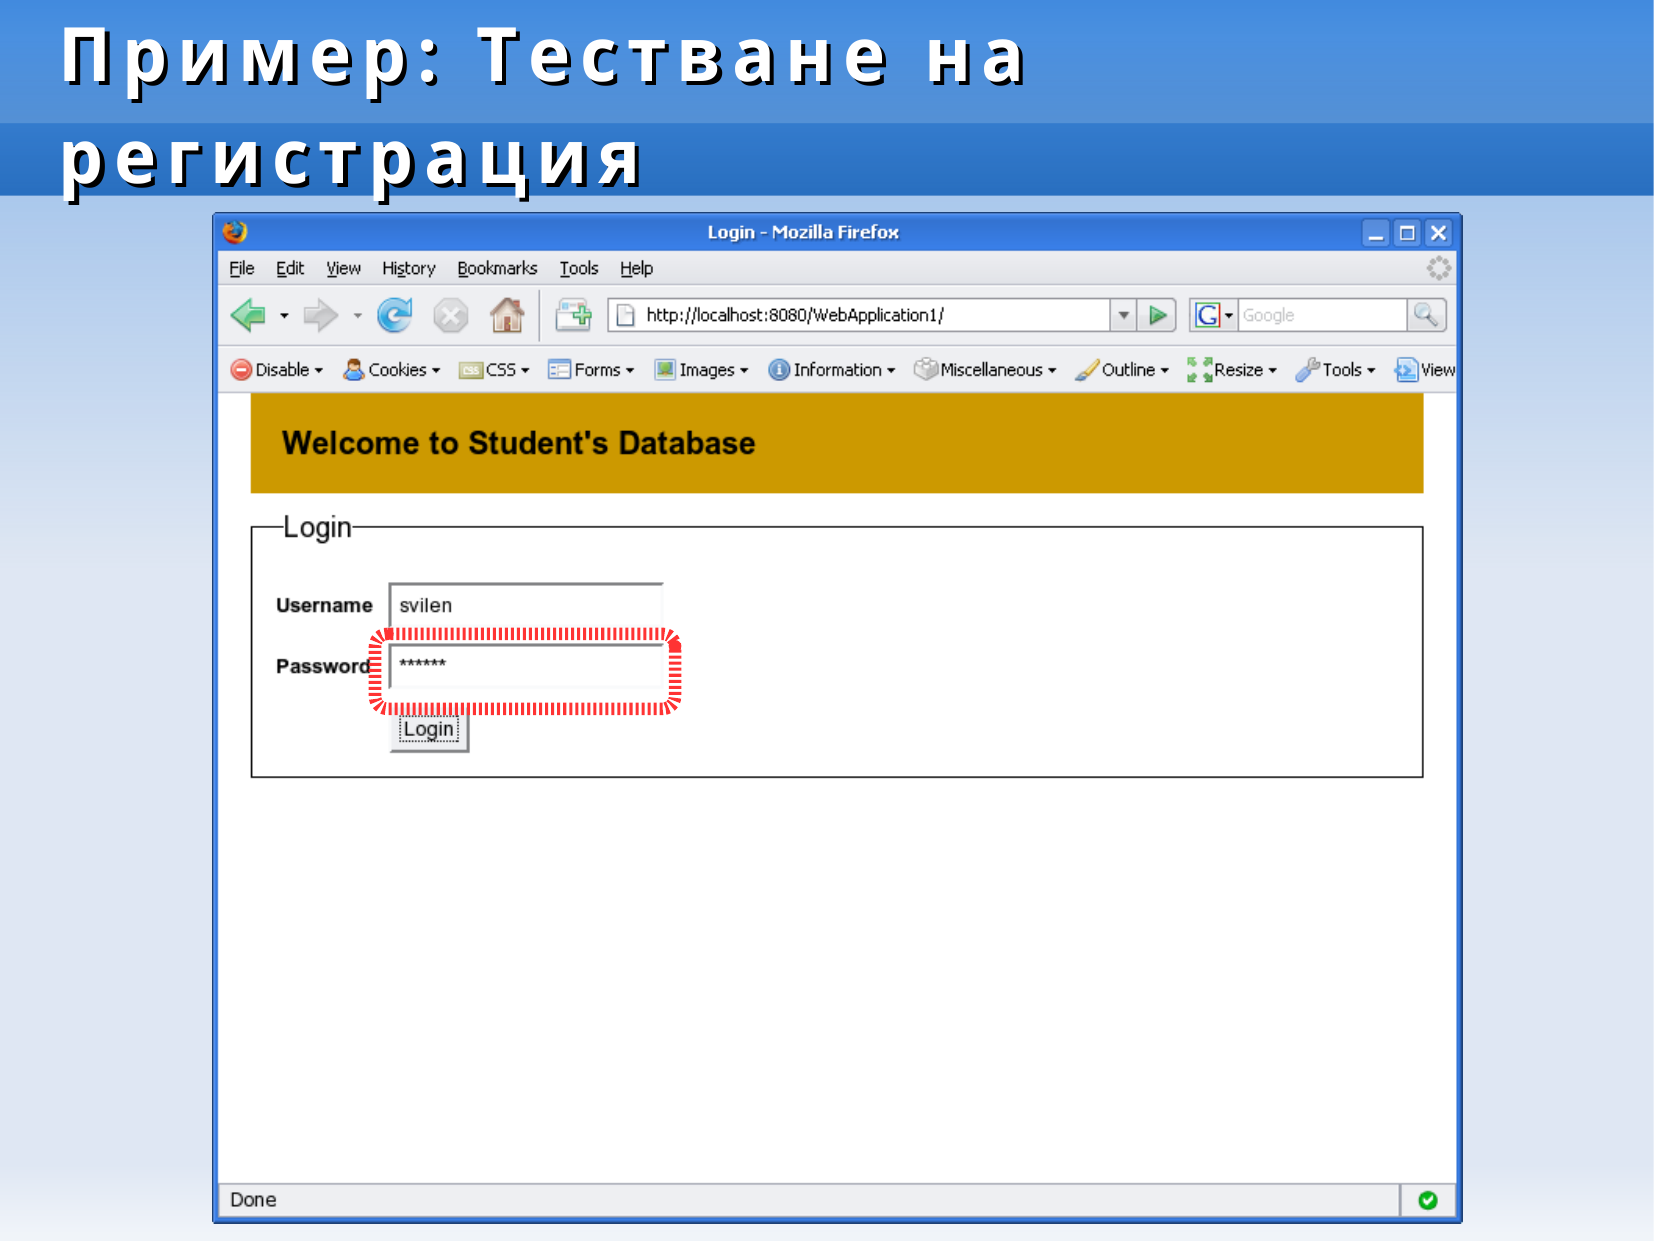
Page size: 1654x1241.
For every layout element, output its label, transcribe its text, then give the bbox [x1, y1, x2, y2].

picture [0, 0, 1654, 1241]
title Пример: Тестване на регистрация [59, 36, 1613, 171]
